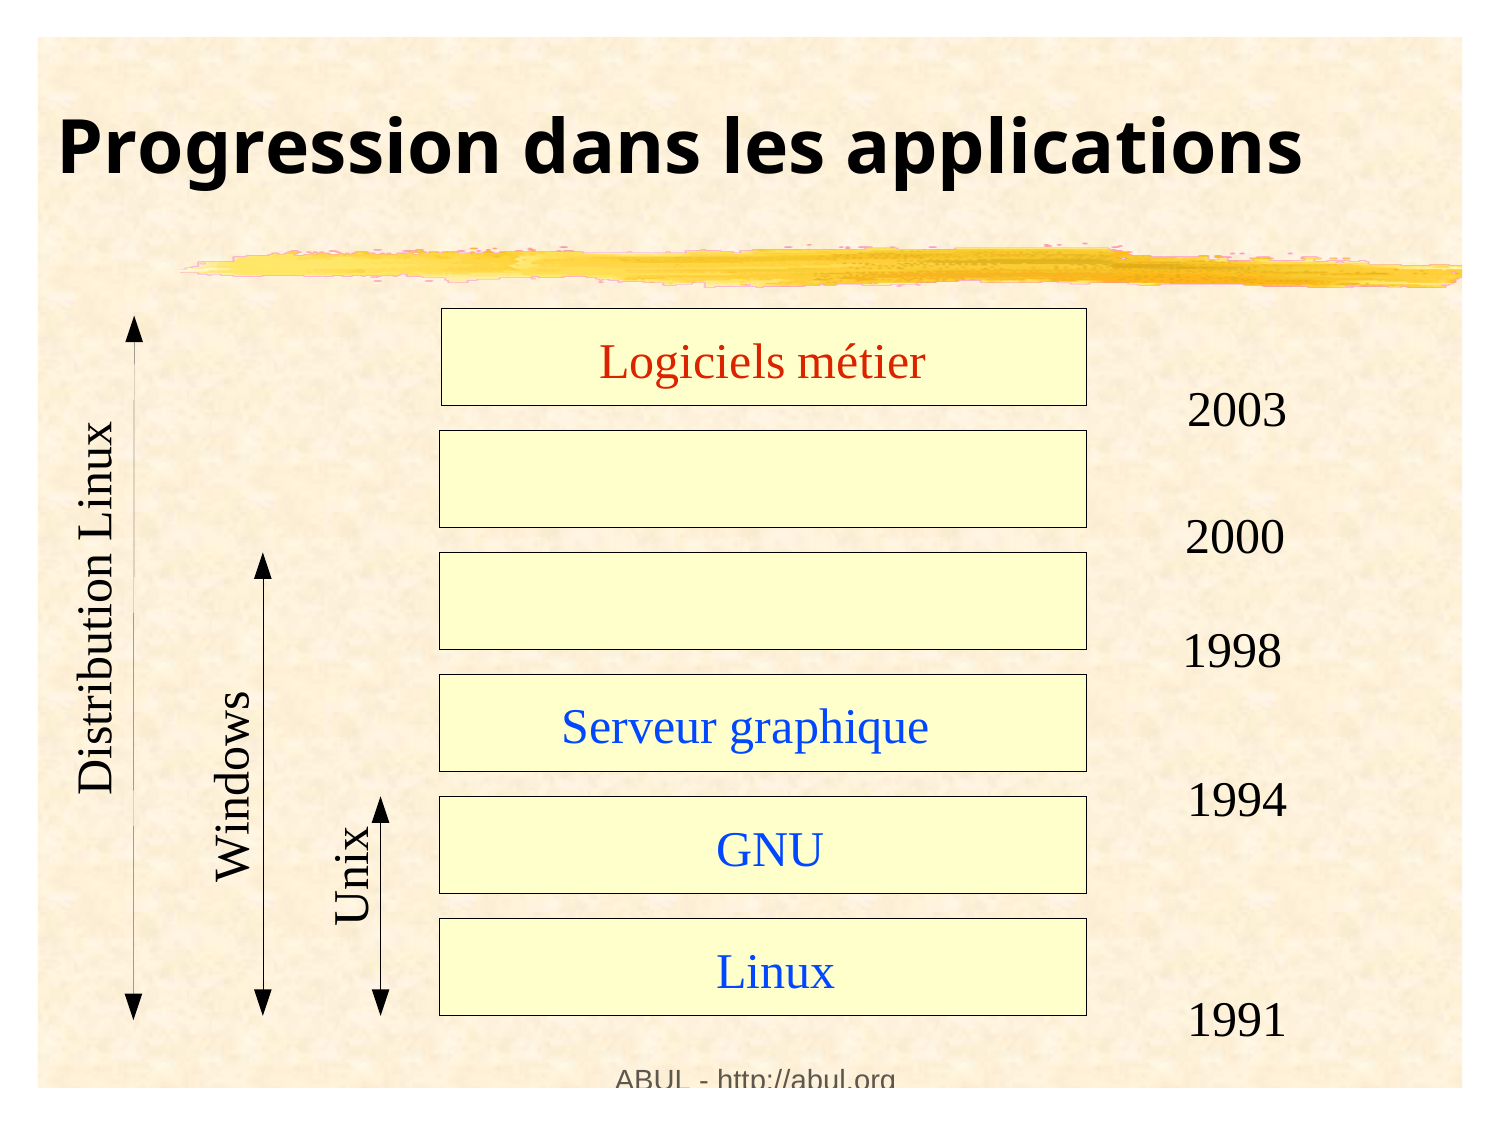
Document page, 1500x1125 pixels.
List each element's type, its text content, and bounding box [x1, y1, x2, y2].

text_box Distribution Linux [66, 378, 134, 808]
text_box Windows [204, 651, 274, 895]
text_box Logiciels métier [587, 334, 990, 404]
picture [794, 1082, 801, 1088]
text_box Unix [323, 813, 439, 939]
text_box 1998 [1171, 623, 1296, 693]
picture [37, 37, 1463, 1088]
picture [811, 1076, 818, 1088]
picture [722, 1076, 729, 1088]
text_box Bureautique [439, 430, 1087, 528]
text_box 1994 [1175, 771, 1301, 842]
text_box Linux [704, 944, 842, 1014]
text_box [441, 308, 1087, 406]
text_box [439, 918, 1087, 1016]
picture [754, 1076, 761, 1088]
title Progression dans les applications [56, 37, 1463, 251]
text_box 2000 [1173, 508, 1298, 578]
text_box 1991 [1175, 991, 1301, 1061]
text_box GNU [704, 822, 825, 892]
text_box [439, 796, 1087, 894]
picture [620, 1073, 627, 1082]
picture [858, 1076, 866, 1088]
picture [883, 1076, 891, 1088]
picture [738, 1076, 743, 1088]
text_box 2003 [1175, 381, 1301, 451]
picture [639, 1081, 649, 1088]
text_box [439, 674, 1087, 772]
picture [639, 1072, 648, 1078]
picture [618, 1084, 630, 1088]
text_box Bureaux [439, 552, 1087, 650]
text_box Serveur graphique [549, 698, 1023, 769]
